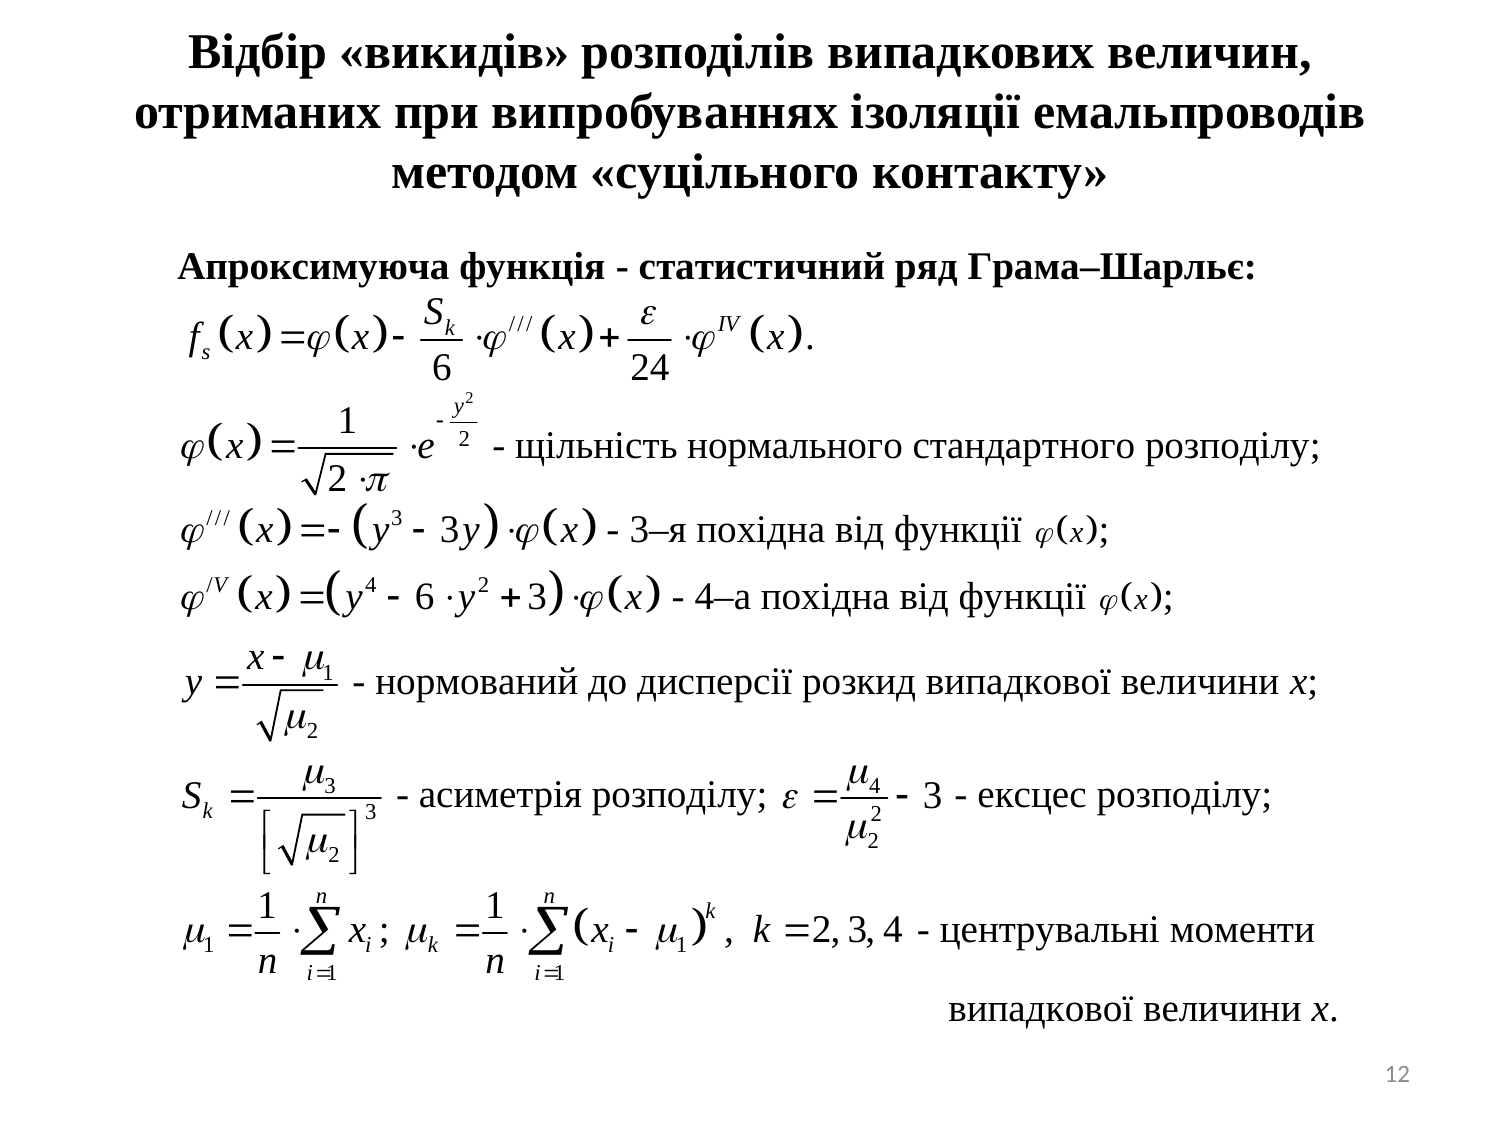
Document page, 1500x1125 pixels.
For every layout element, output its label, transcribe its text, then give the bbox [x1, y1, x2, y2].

title Відбір «викидів» розподілів випадкових величин, отриманих при випробуваннях ізоляції емальпроводів методом «суцільного контакту» [75, 45, 1425, 233]
picture [100, 243, 1500, 1067]
slide_number <номер> [1074, 1067, 1425, 1103]
